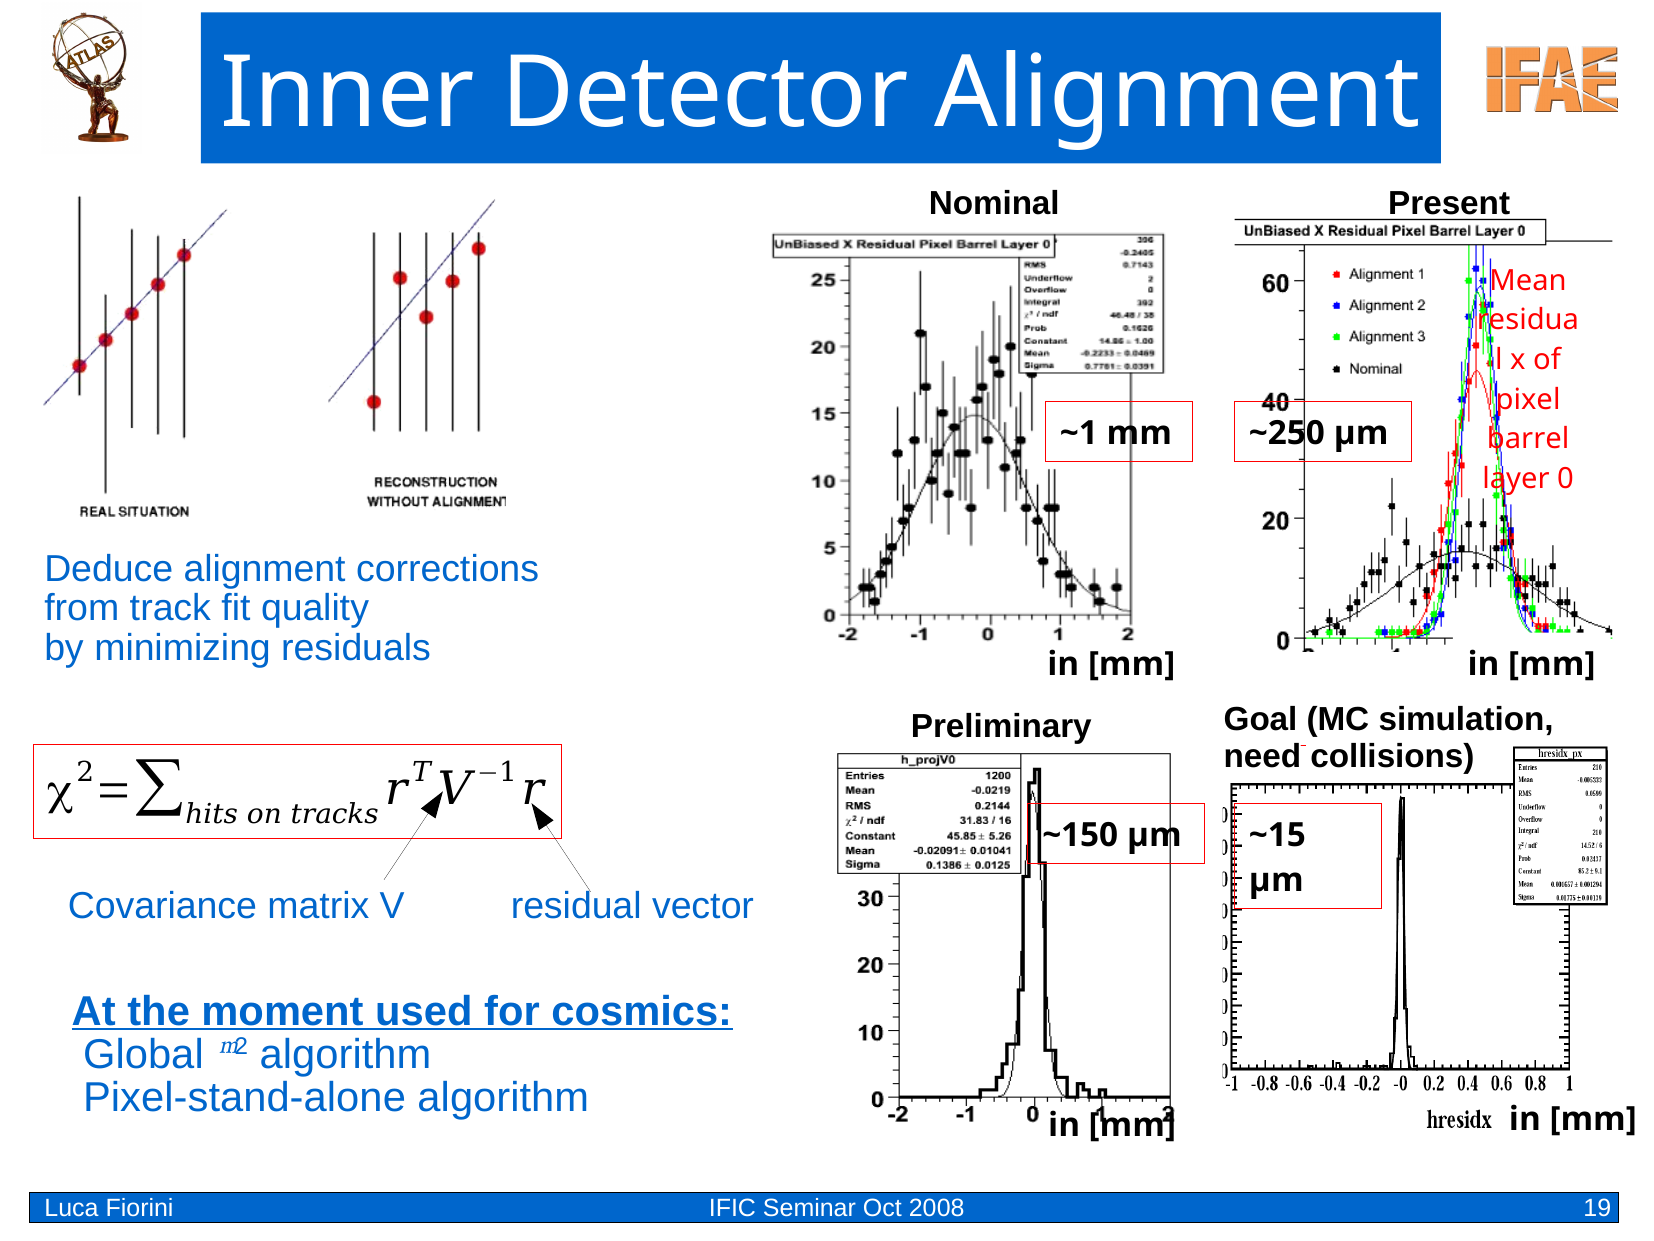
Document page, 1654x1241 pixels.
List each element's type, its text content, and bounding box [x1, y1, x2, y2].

text_box ~15 µm [1234, 803, 1382, 862]
text_box ~250 µm [1234, 401, 1412, 460]
text_box in [mm] [1494, 1087, 1643, 1146]
text_box At the moment used for cosmics: Global 2 algorithm Pixel-stand-alone algorithm [56, 983, 748, 1155]
picture [1235, 862, 1381, 908]
text_box Present [1340, 177, 1558, 236]
text_box Luca Fiorini IFIC Seminar Oct 2008 19 [29, 1192, 1619, 1223]
picture [1486, 46, 1618, 112]
text_box Covariance matrix V residual vector [53, 879, 769, 944]
text_box [33, 744, 562, 839]
text_box mm [1496, 618, 1589, 632]
picture [806, 723, 1608, 1182]
picture [41, 2, 142, 154]
text_box Goal (MC simulation, need collisions) [1208, 693, 1563, 803]
picture [42, 194, 506, 517]
text_box Inner Detector Alignment [200, 12, 1441, 148]
text_box Mean residual x of pixel barrel layer 0 [1461, 251, 1595, 505]
text_box [412, 831, 554, 839]
text_box in [mm] [1452, 632, 1602, 691]
text_box Deduce alignment corrections from track fit quality by minimizing residuals [29, 543, 562, 691]
text_box ~1 mm [1045, 401, 1193, 460]
chart [40, 756, 550, 831]
picture [770, 230, 1167, 646]
text_box Nominal [885, 177, 1104, 236]
picture [1234, 207, 1613, 652]
text_box ~150 µm [1027, 803, 1205, 862]
text_box in [mm] [1033, 1093, 1183, 1152]
text_box in [mm] [1032, 632, 1182, 691]
text_box Preliminary [892, 699, 1111, 758]
